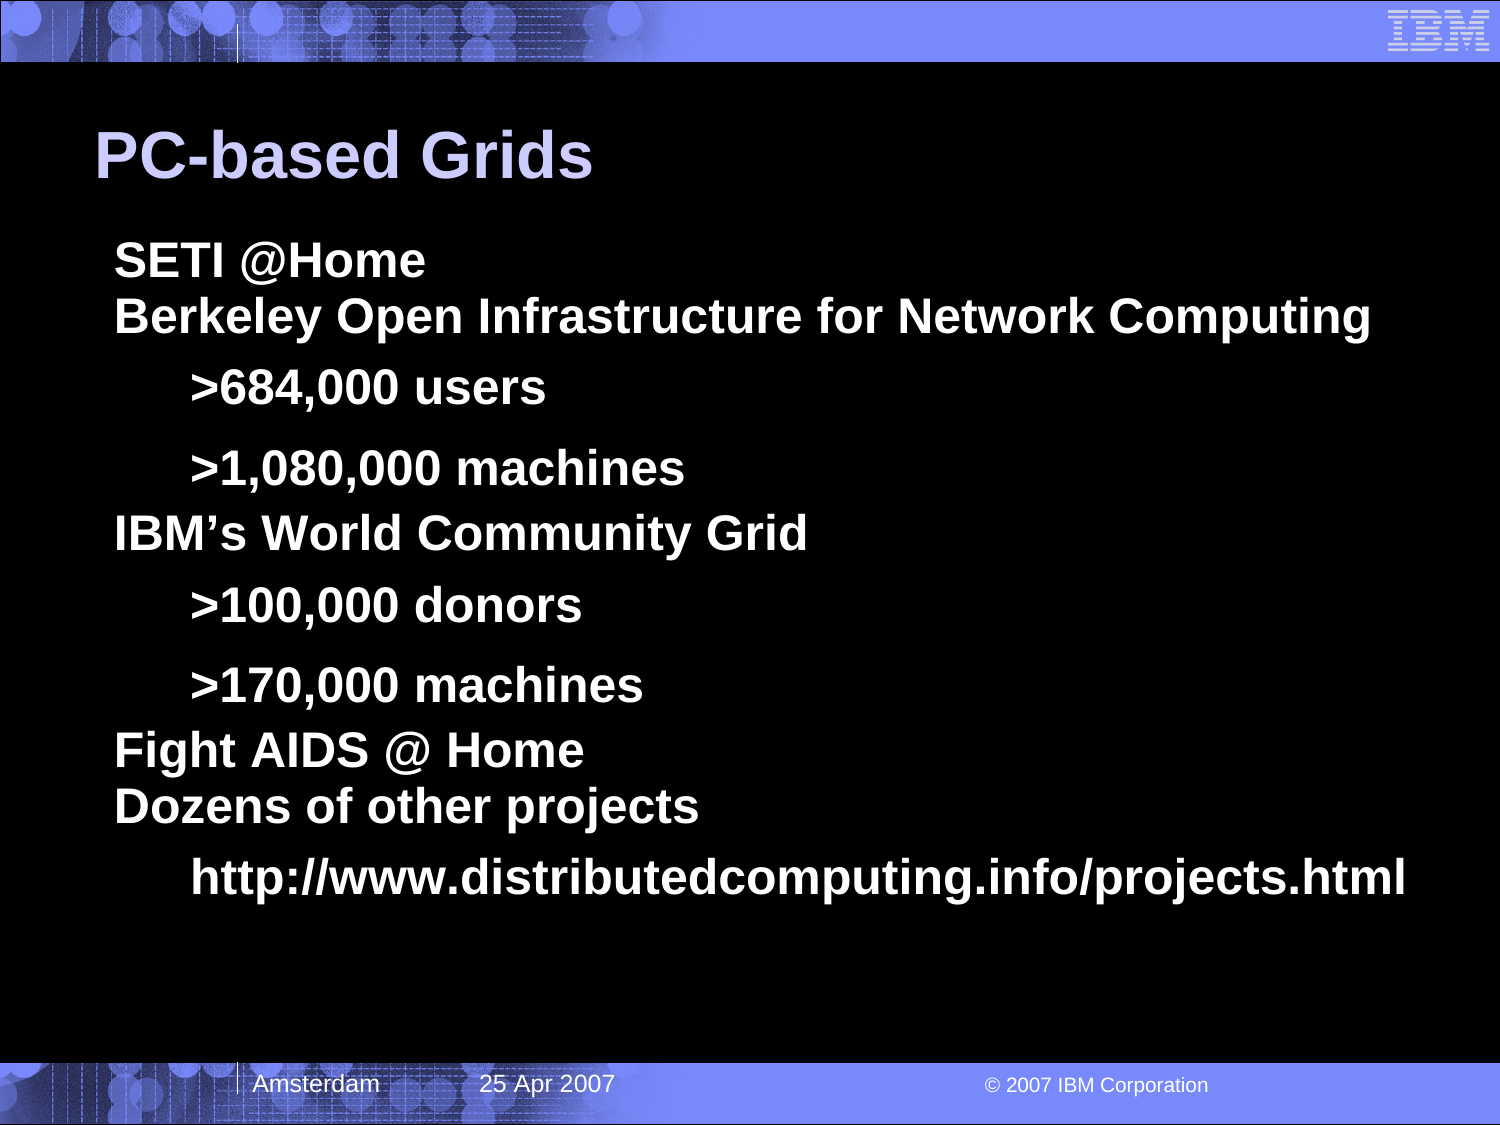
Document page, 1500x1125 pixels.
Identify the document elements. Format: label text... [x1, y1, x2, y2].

list SETI @Home Berkeley Open Infrastructure for Network Computing >684,000 users >1,080,000 machines IBM’s World Community Grid >100,000 donors >170,000 machines Fight AIDS @ Home Dozens of other projects http://www.distributedcomputing.info/projects.html [99, 224, 1500, 1125]
title PC-based Grids [79, 116, 1433, 205]
picture [1, 1, 1500, 62]
picture [0, 1063, 99, 1124]
